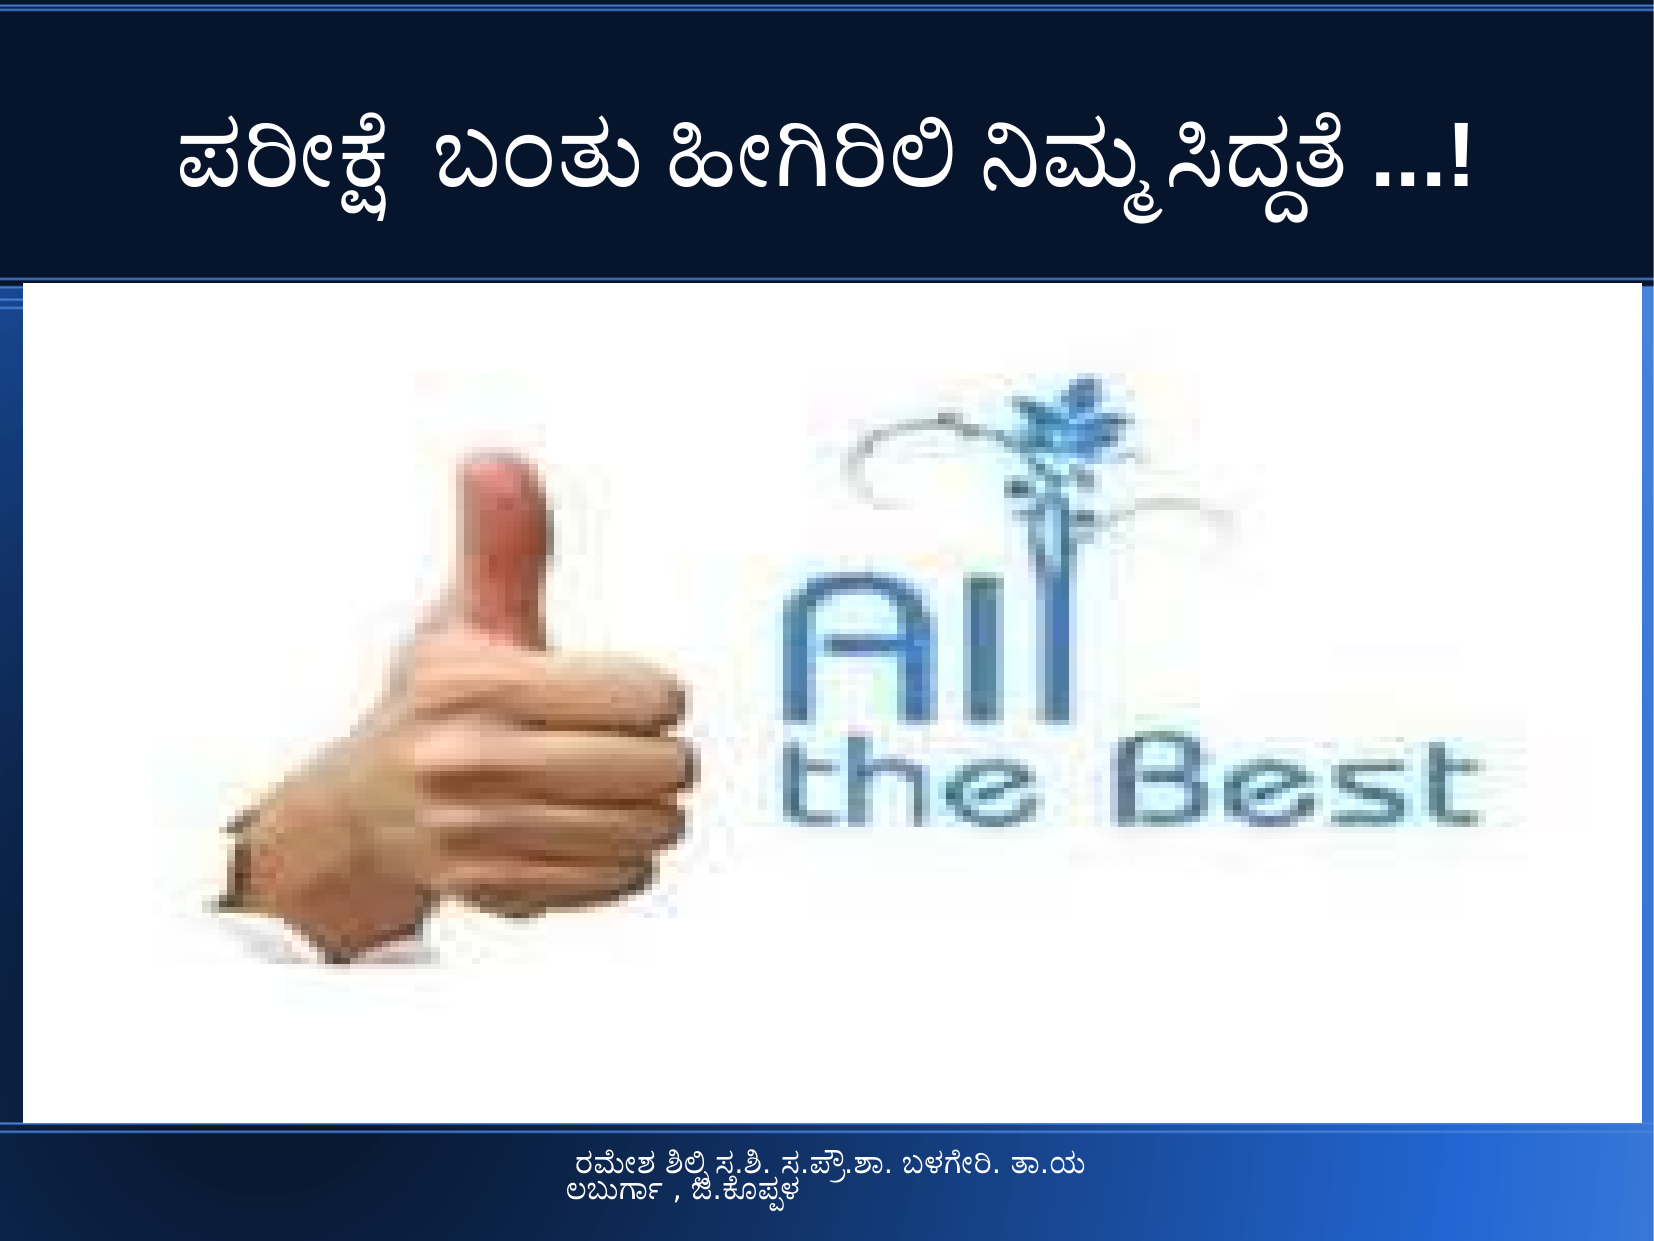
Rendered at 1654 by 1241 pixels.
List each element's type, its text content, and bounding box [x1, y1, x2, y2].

title ಪರೀಕ್ಷೆ ಬಂತು ಹೀಗಿರಿಲಿ ನಿಮ್ಮ ಸಿದ್ದತೆ ...! [82, 49, 1571, 257]
picture [0, 0, 1654, 1241]
